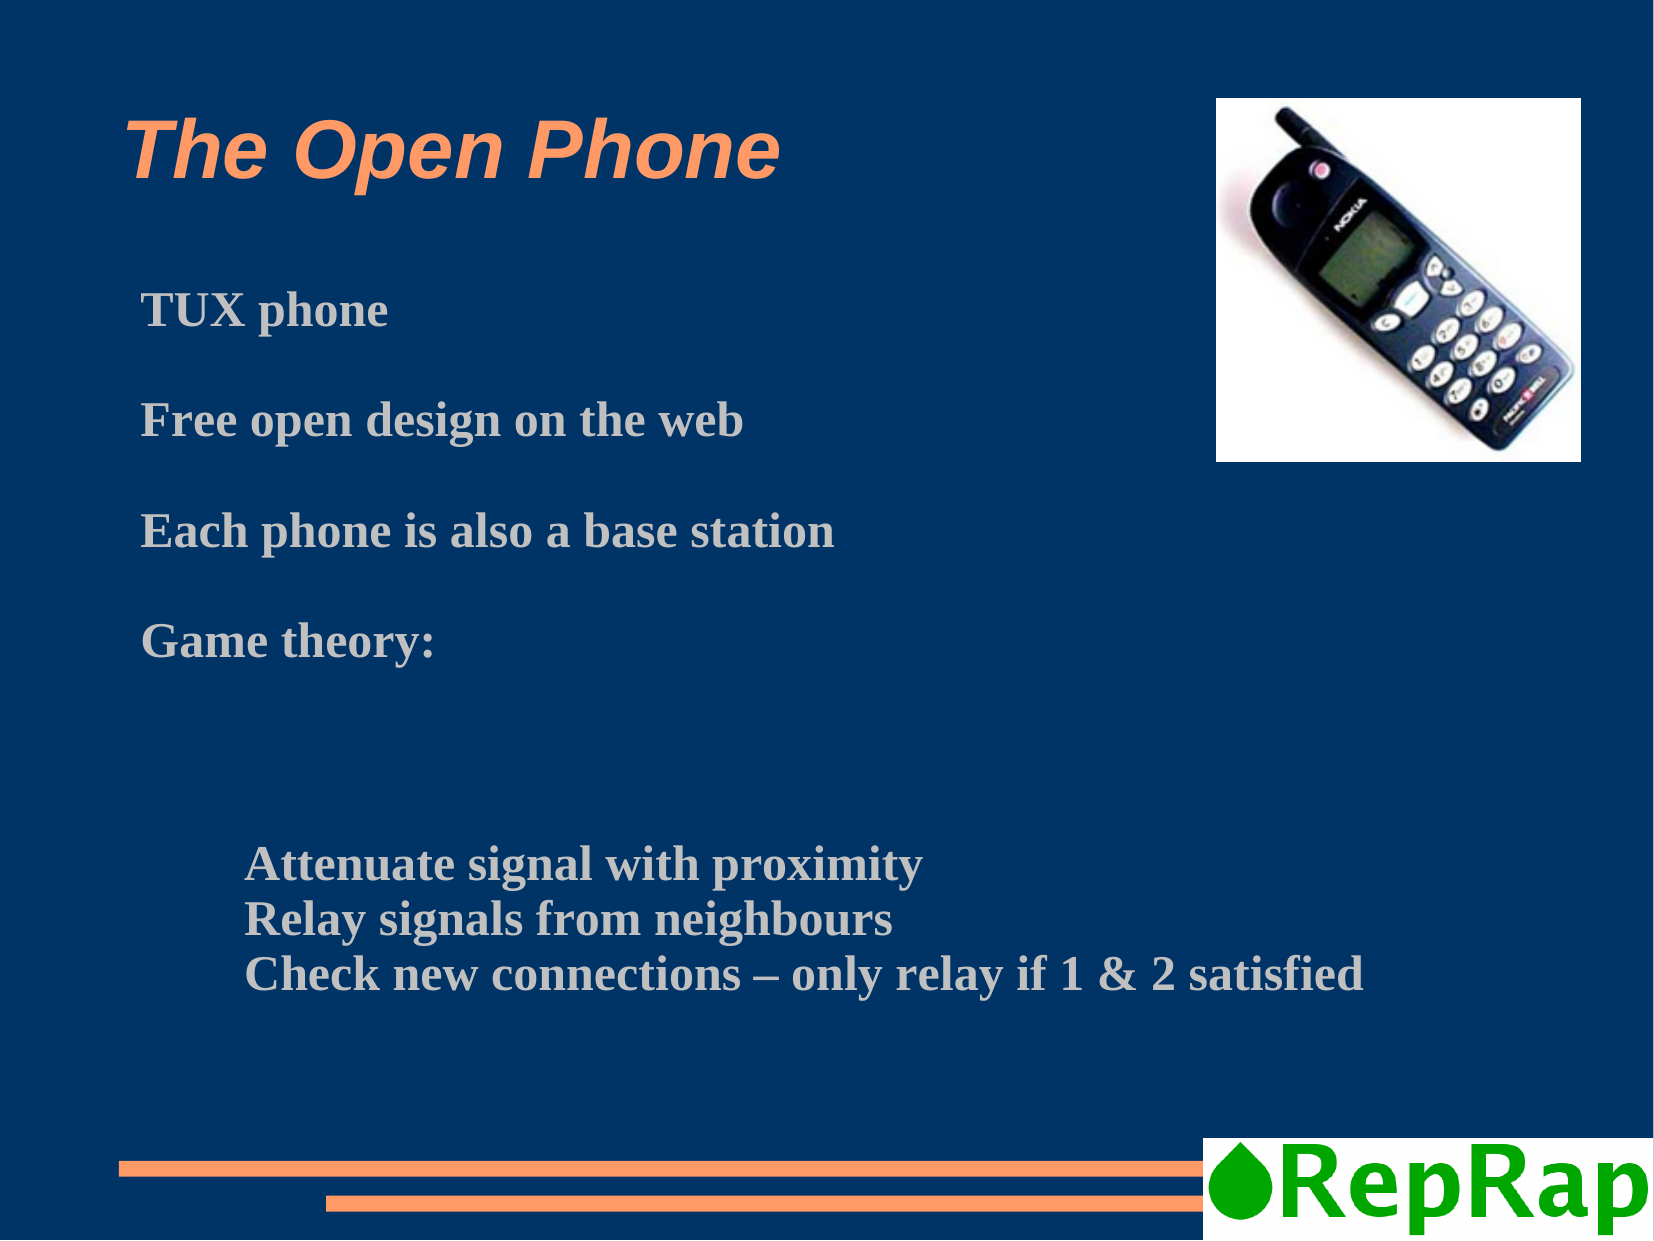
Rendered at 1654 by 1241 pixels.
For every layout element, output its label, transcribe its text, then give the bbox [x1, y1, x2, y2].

picture [1216, 98, 1581, 463]
title The Open Phone [121, 46, 1534, 254]
text_box TUX phone Free open design on the web Each phone is also a base station Game theory: [115, 281, 1099, 1079]
picture [1203, 1138, 1654, 1241]
text_box Attenuate signal with proximity Relay signals from neighbours Check new connections – only relay if 1 & 2 satisfied [219, 835, 1618, 1062]
